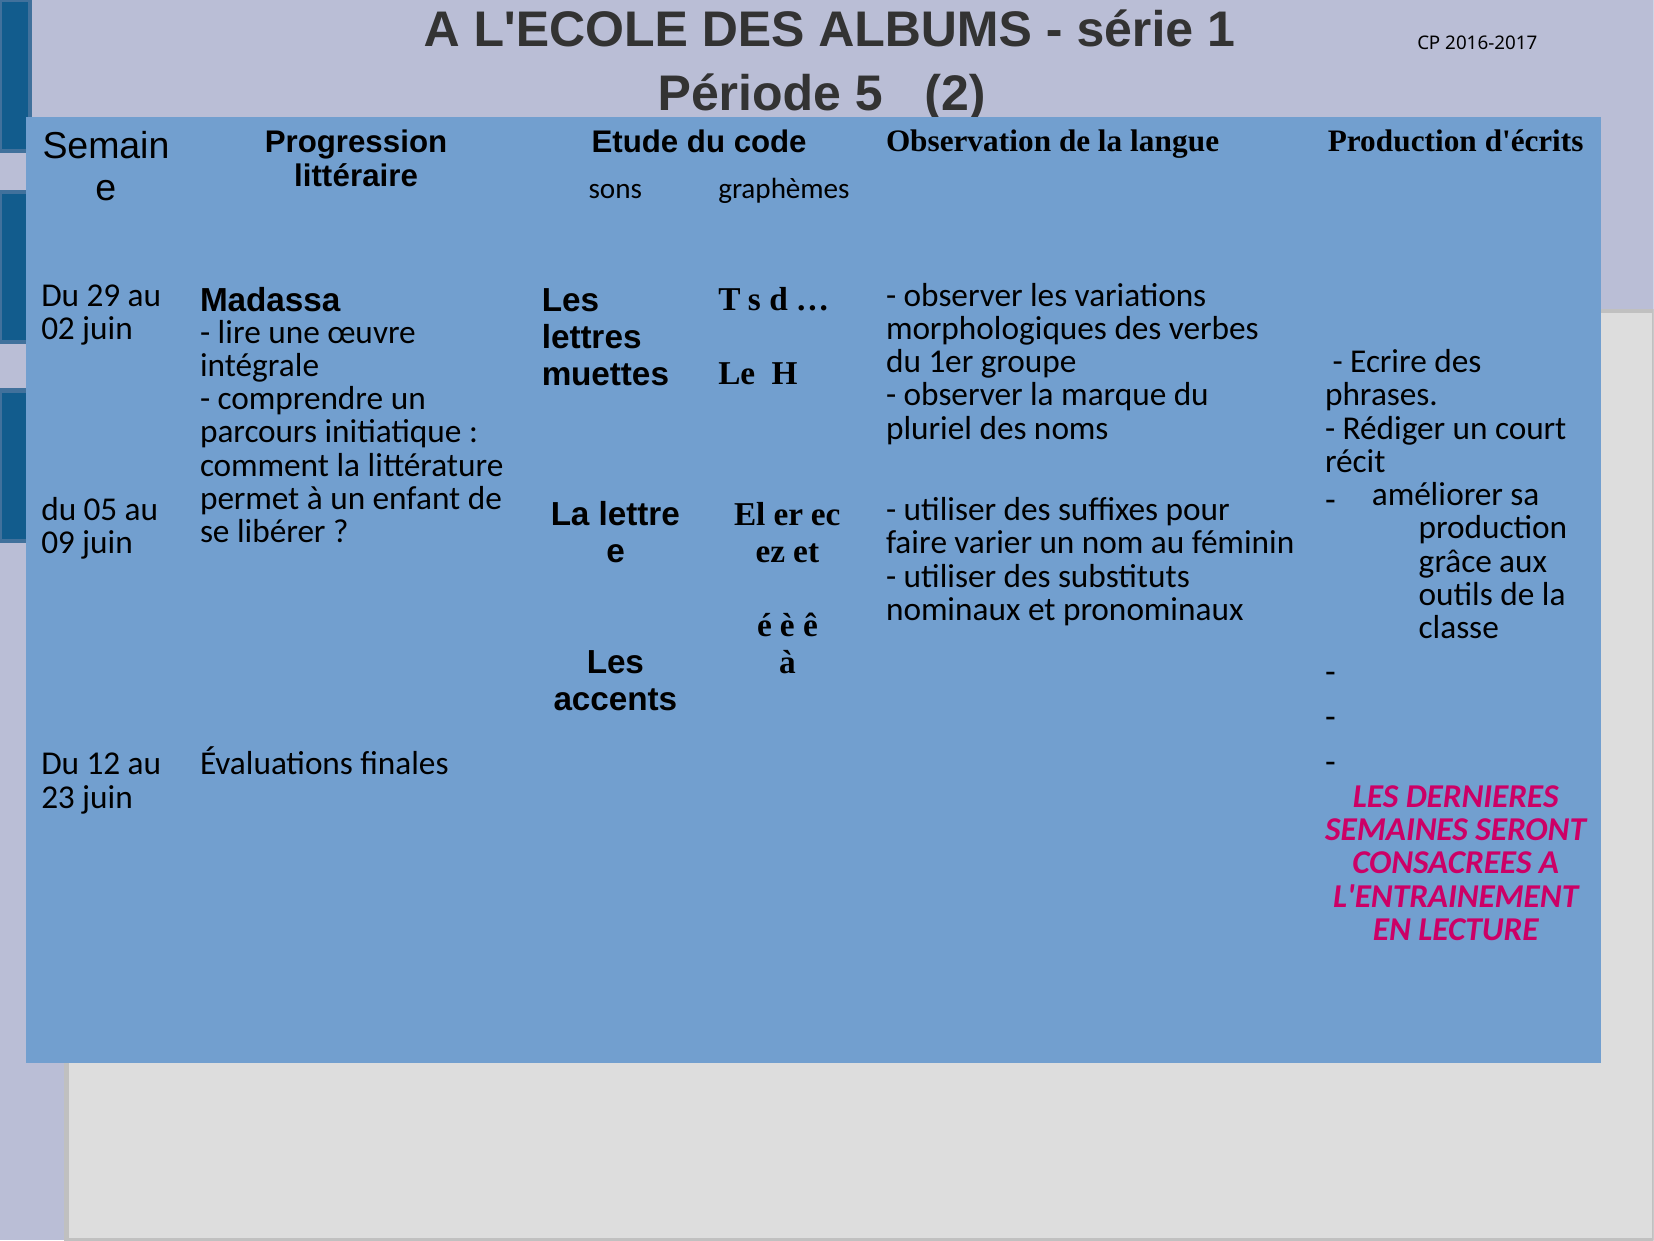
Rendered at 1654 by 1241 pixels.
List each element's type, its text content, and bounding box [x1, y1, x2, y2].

table_cell Madassa - lire une œuvre intégrale - comprendre un parcours initiatique : comment la littérature permet à un enfant de se libérer ? [185, 274, 527, 743]
table_cell Les lettres muettes [527, 274, 704, 488]
table_cell - utiliser des suffixes pour faire varier un nom au féminin - utiliser des substituts nominaux et pronominaux [871, 488, 1310, 743]
text_box CP 2016-2017 [1417, 29, 1625, 92]
table_cell graphèmes [704, 169, 871, 274]
table_cell Du 29 au 02 juin [26, 274, 185, 488]
table_header Etude du code [527, 117, 871, 169]
table_cell El er ec ez et é è ê à [704, 488, 871, 743]
table_cell T s d … Le H [704, 274, 871, 488]
table_cell sons [527, 169, 704, 274]
table_cell Évaluations finales [185, 743, 1310, 1063]
table_header Observation de la langue [871, 117, 1310, 274]
table_header Progression littéraire [185, 117, 527, 274]
table_header Production d'écrits [1310, 117, 1601, 274]
table_cell Du 12 au 23 juin [26, 743, 185, 1063]
table_cell - observer les variations morphologiques des verbes du 1er groupe - observer la marque du pluriel des noms [871, 274, 1310, 488]
table_cell La lettre e Les accents [527, 488, 704, 743]
title A L'ECOLE DES ALBUMS - série 1 Période 5 (2) [123, 0, 1536, 117]
table_cell - Ecrire des phrases. - Rédiger un court récit améliorer sa production grâce aux outils de la classe LES DERNIERES SEMAINES SERONT CONSACREES A L'ENTRAINEMENT EN LECTURE [1310, 274, 1601, 1063]
table_header Semaine [26, 117, 185, 274]
table_cell du 05 au 09 juin [26, 488, 185, 743]
